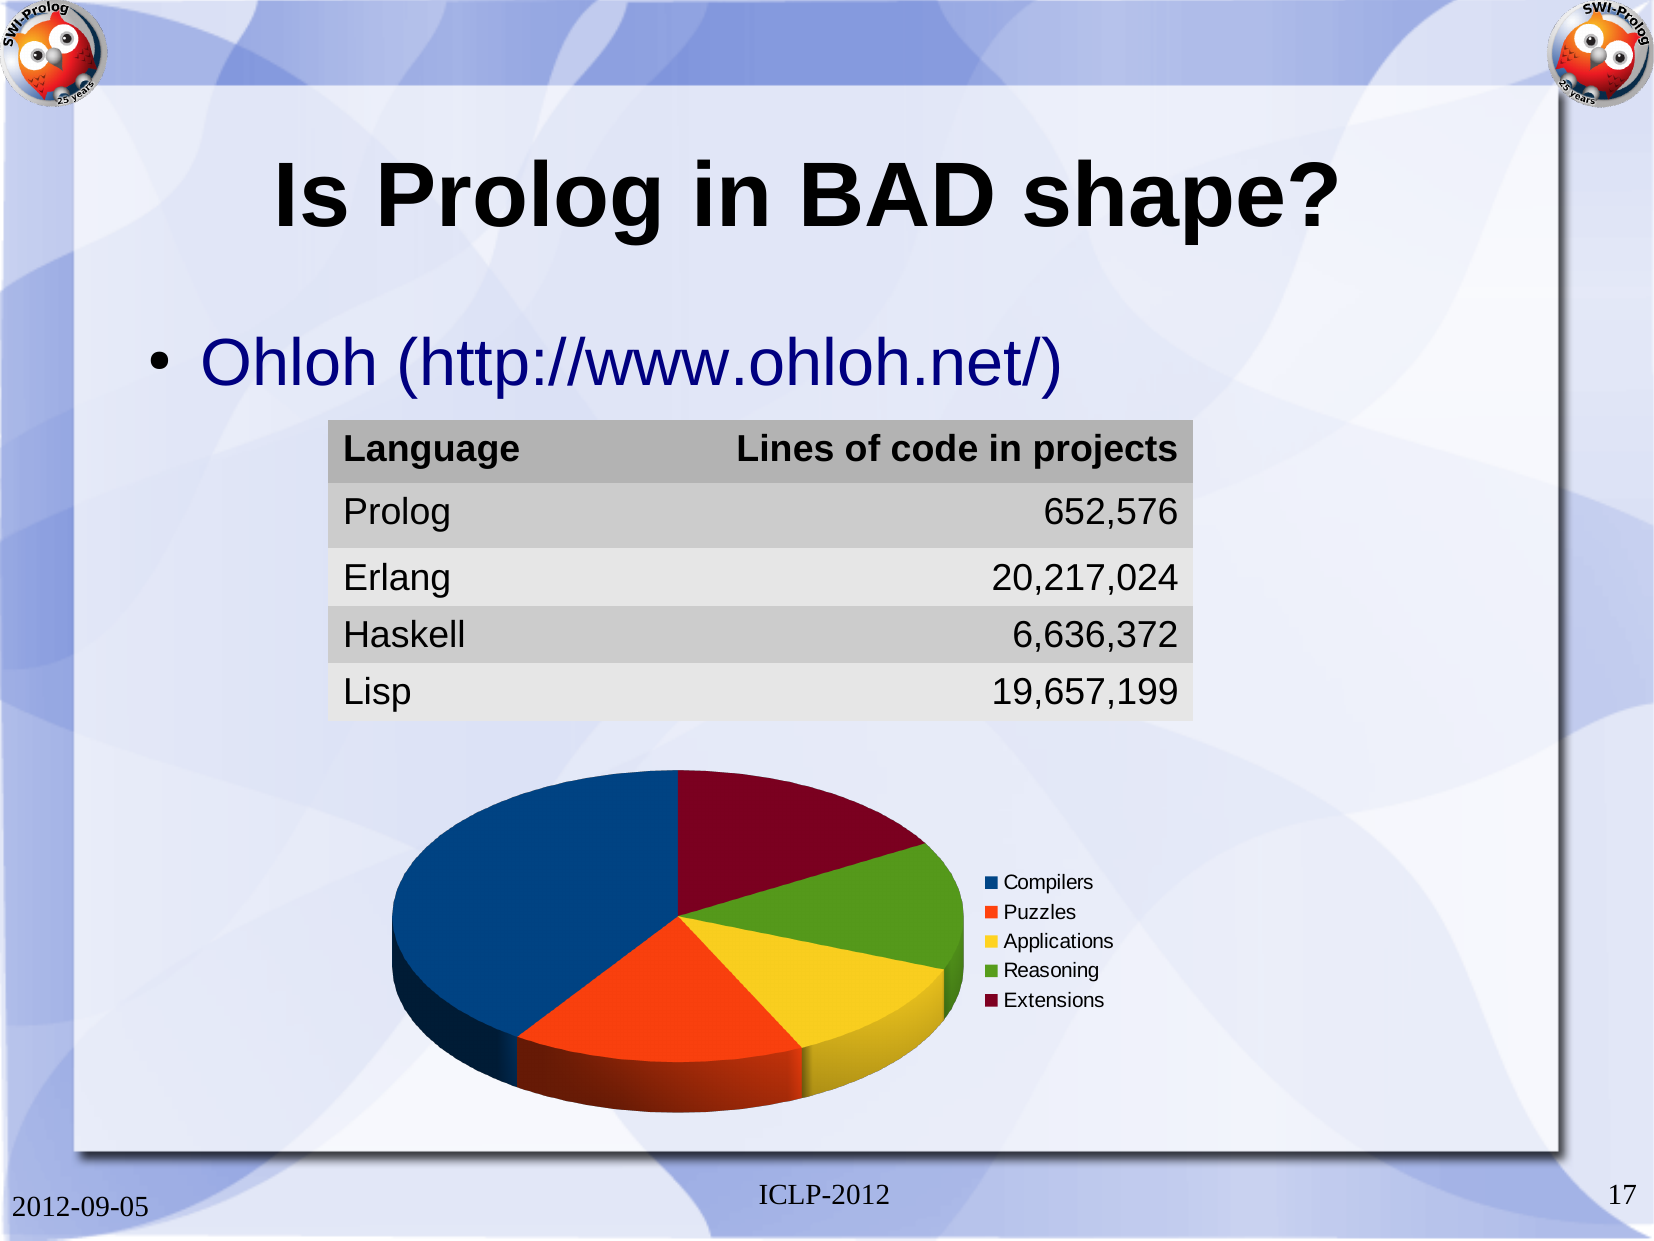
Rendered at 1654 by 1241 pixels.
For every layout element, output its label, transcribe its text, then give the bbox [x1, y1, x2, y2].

table_cell 20,217,024 [684, 548, 1193, 606]
list Ohloh (http://www.ohloh.net/) [129, 324, 1489, 1045]
table_cell Lisp [328, 663, 684, 721]
chart [376, 748, 1134, 1135]
table_cell Haskell [328, 606, 684, 663]
title Is Prolog in BAD shape? [82, 90, 1536, 298]
table_cell Prolog [328, 483, 684, 548]
table_cell 6,636,372 [684, 606, 1193, 663]
table_header Lines of code in projects [684, 420, 1193, 483]
table_cell 19,657,199 [684, 663, 1193, 721]
table_cell Erlang [328, 548, 684, 606]
table_cell 652,576 [684, 483, 1193, 548]
table_header Language [328, 420, 684, 483]
picture [0, 0, 1654, 1241]
